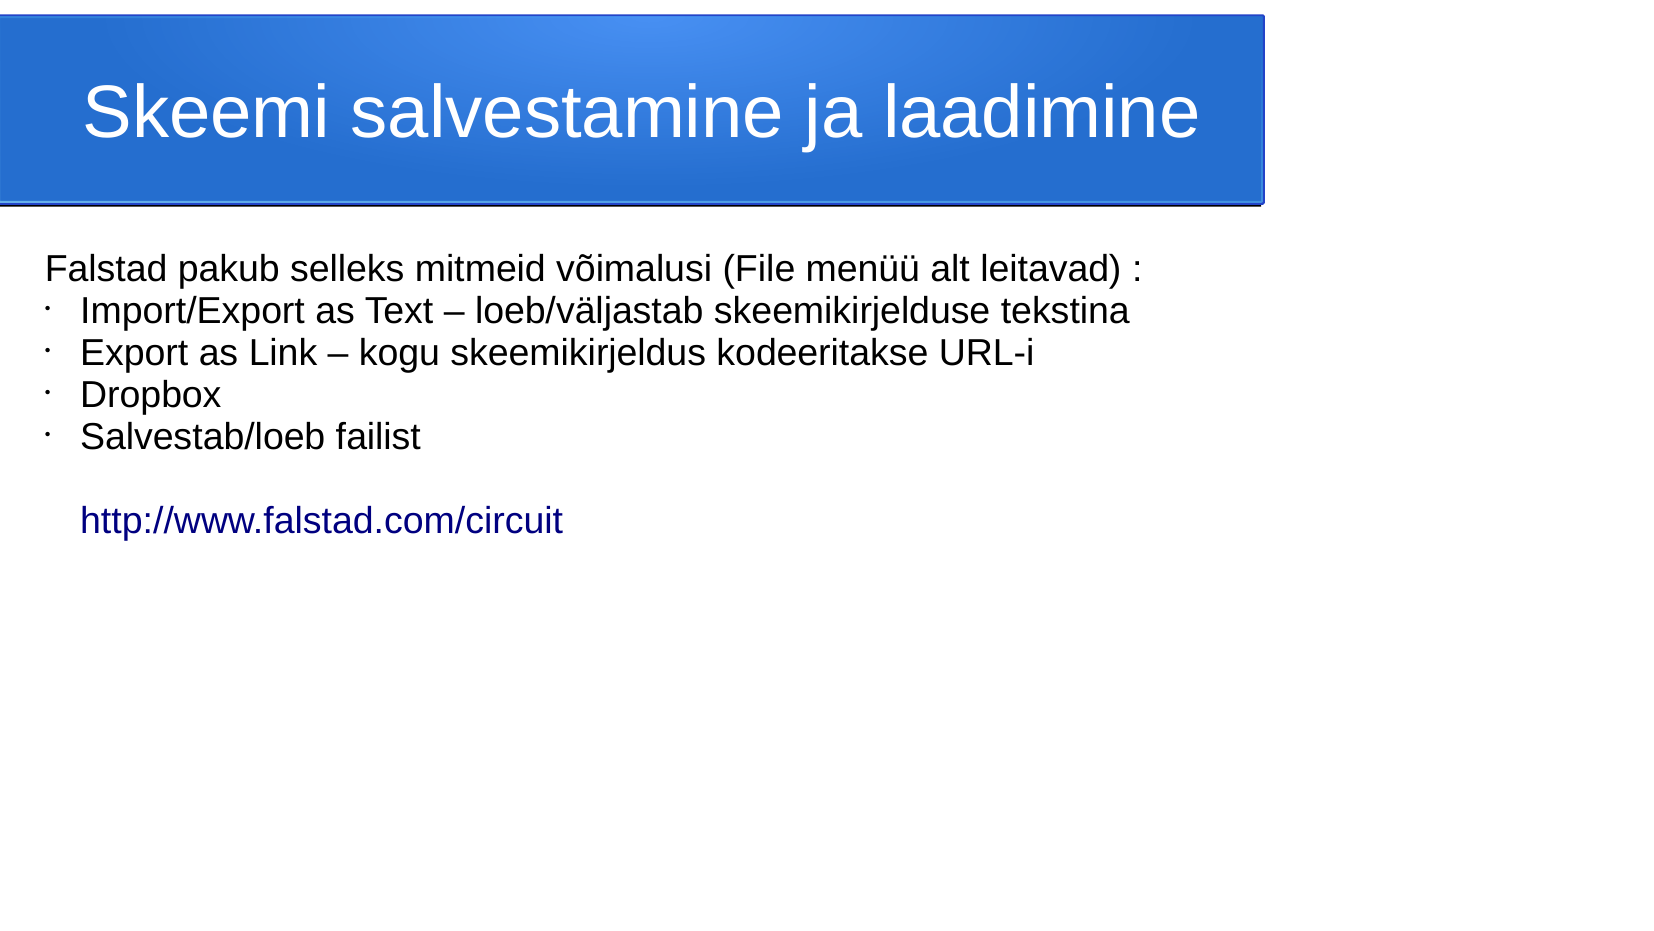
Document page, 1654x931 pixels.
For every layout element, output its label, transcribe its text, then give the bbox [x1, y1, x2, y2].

text_box Falstad pakub selleks mitmeid võimalusi (File menüü alt leitavad) : Import/Export as Text – loeb/väljastab skeemikirjelduse tekstina Export as Link – kogu skeemikirjeldus kodeeritakse URL-i Dropbox Salvestab/loeb failist http://www.falstad.com/circuit [30, 240, 1576, 633]
title Skeemi salvestamine ja laadimine [82, 35, 1235, 189]
